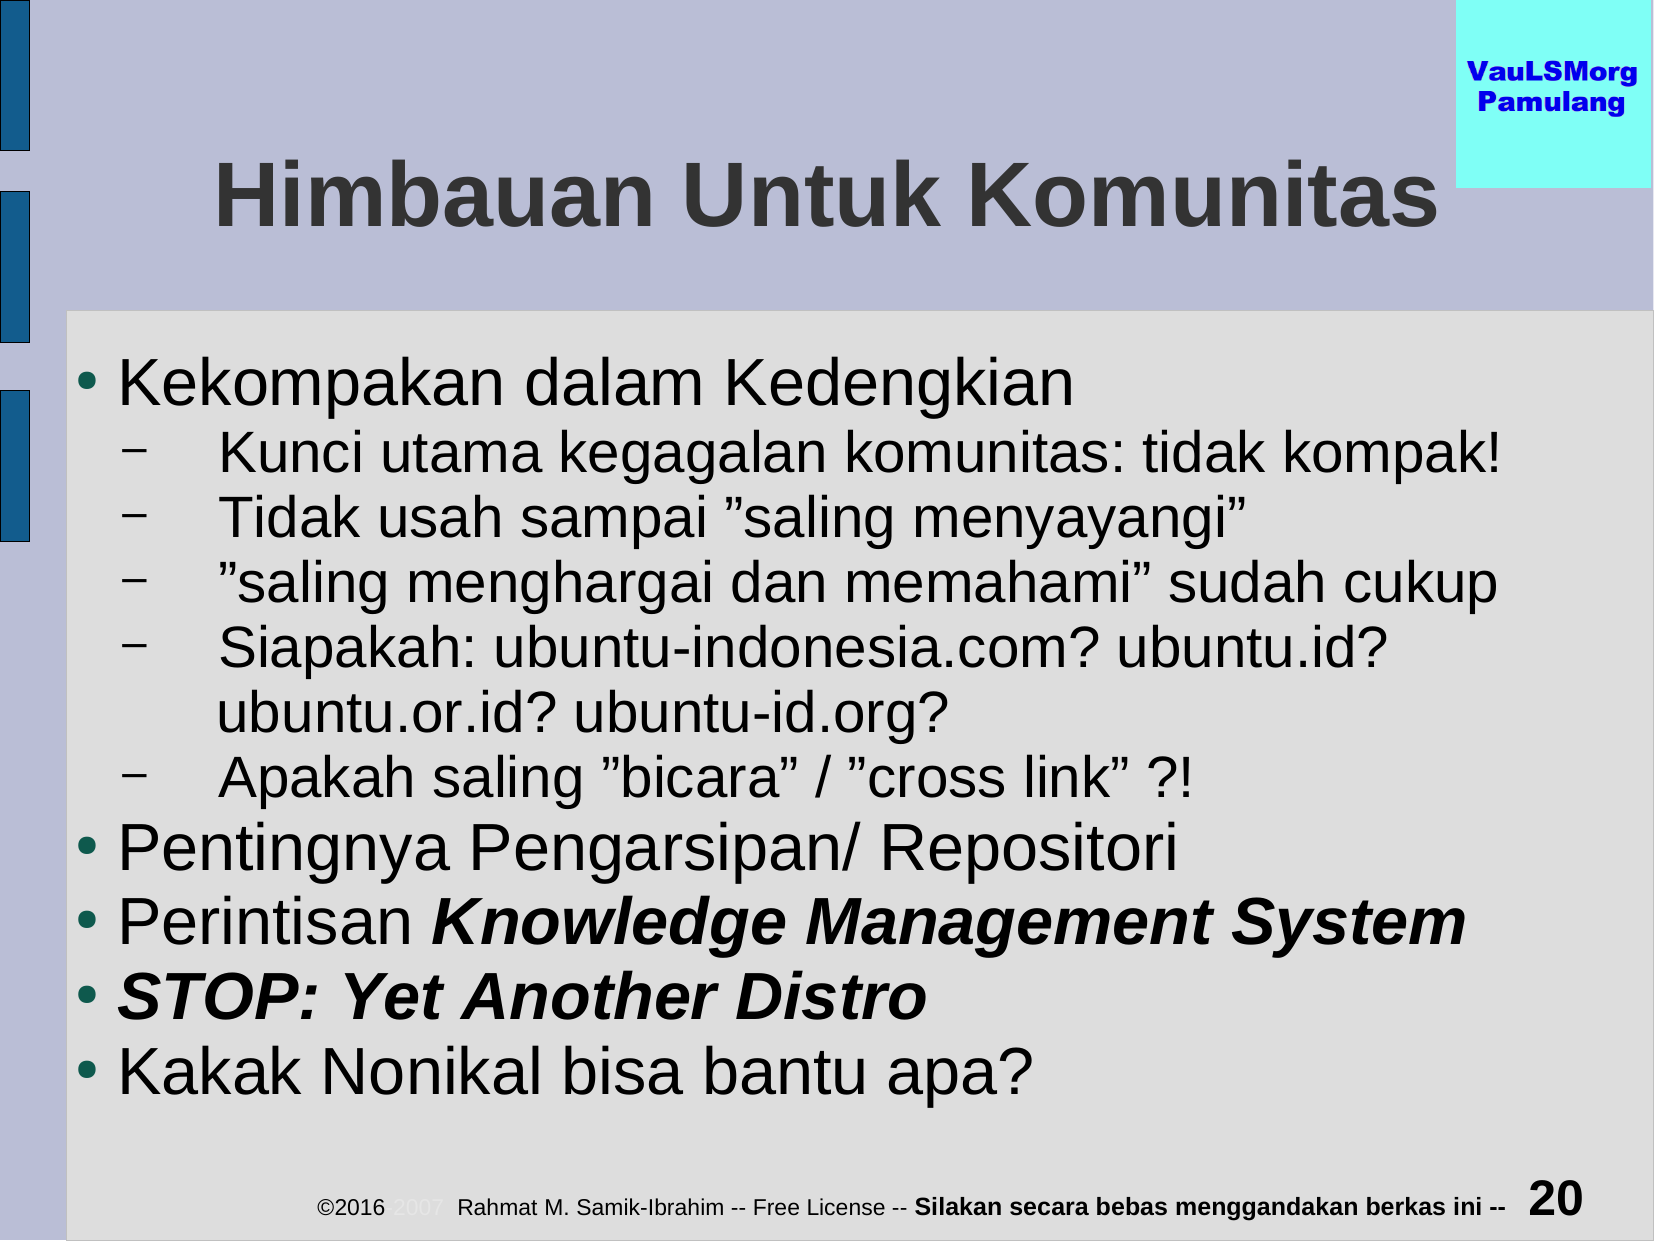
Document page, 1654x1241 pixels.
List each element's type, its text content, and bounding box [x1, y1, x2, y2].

list Kekompakan dalam Kedengkian Kunci utama kegagalan komunitas: tidak kompak! Tidak usah sampai ”saling menyayangi” ”saling menghargai dan memahami” sudah cukup Siapakah: ubuntu-indonesia.com? ubuntu.id? ubuntu.or.id? ubuntu-id.org? Apakah saling ”bicara” / ”cross link” ?! Pentingnya Pengarsipan/ Repositori Perintisan Knowledge Management System STOP: Yet Another Distro Kakak Nonikal bisa bantu apa? [75, 344, 1613, 1111]
title Himbauan Untuk Komunitas [121, 91, 1534, 299]
picture [1456, 0, 1651, 188]
